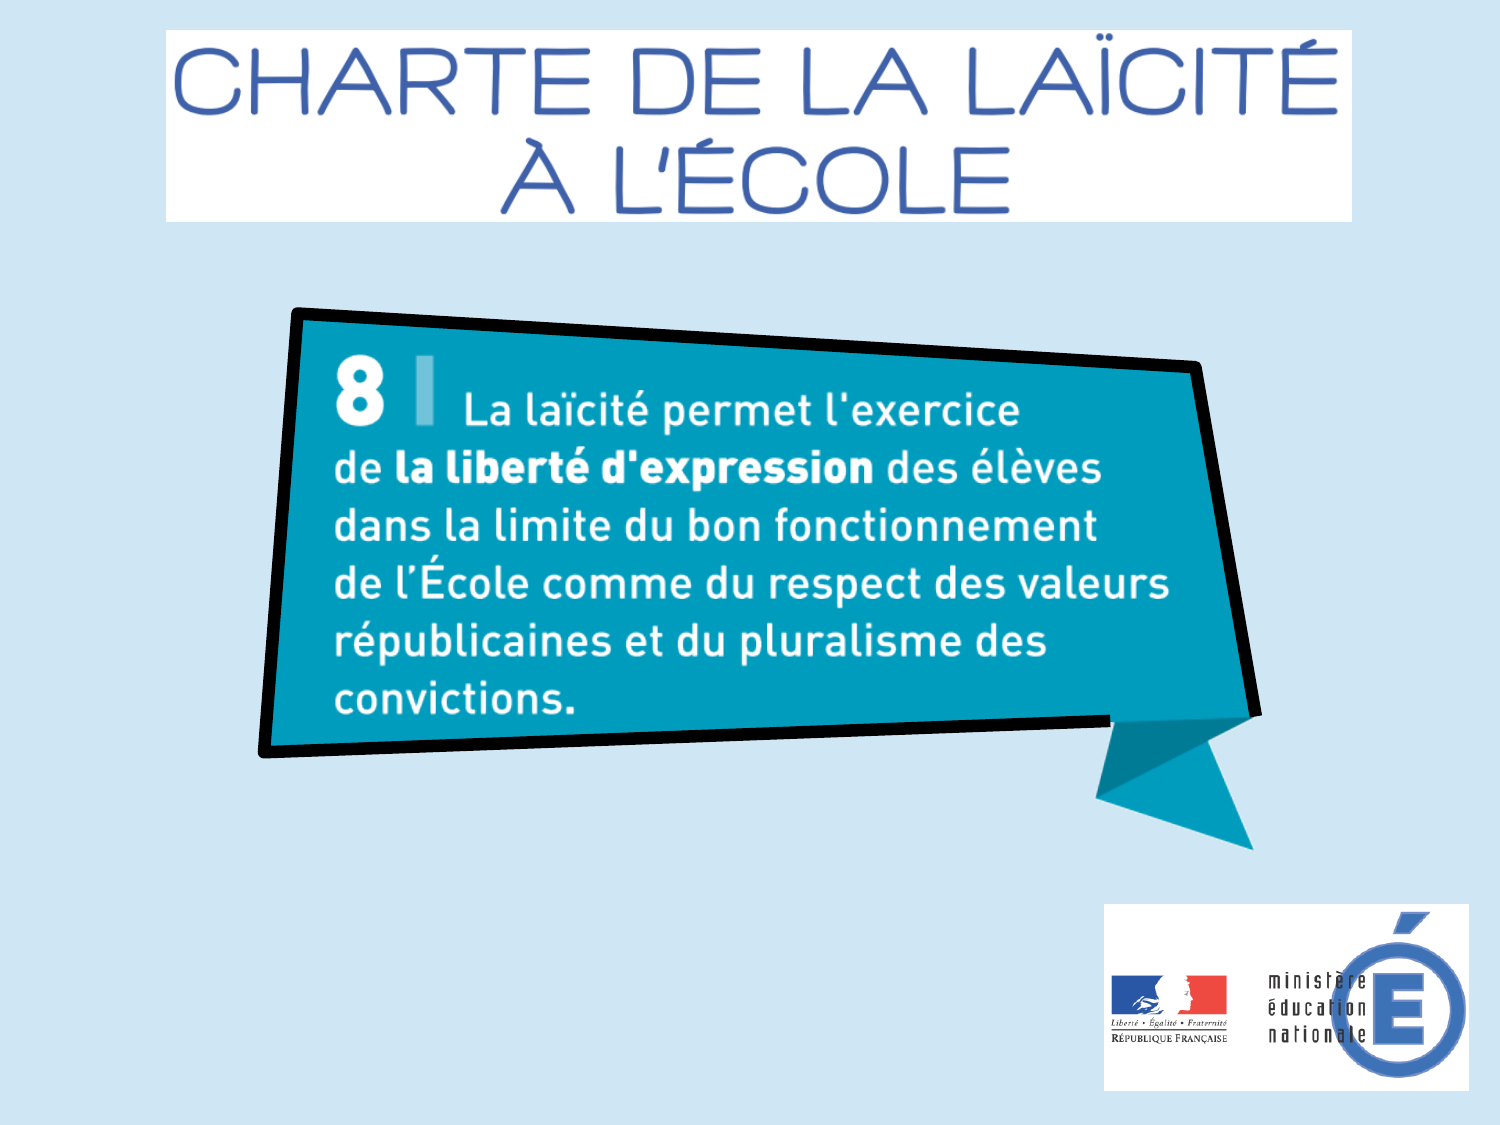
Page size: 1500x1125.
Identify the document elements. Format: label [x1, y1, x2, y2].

picture [248, 295, 1270, 859]
picture [166, 30, 1352, 222]
picture [1104, 904, 1469, 1091]
